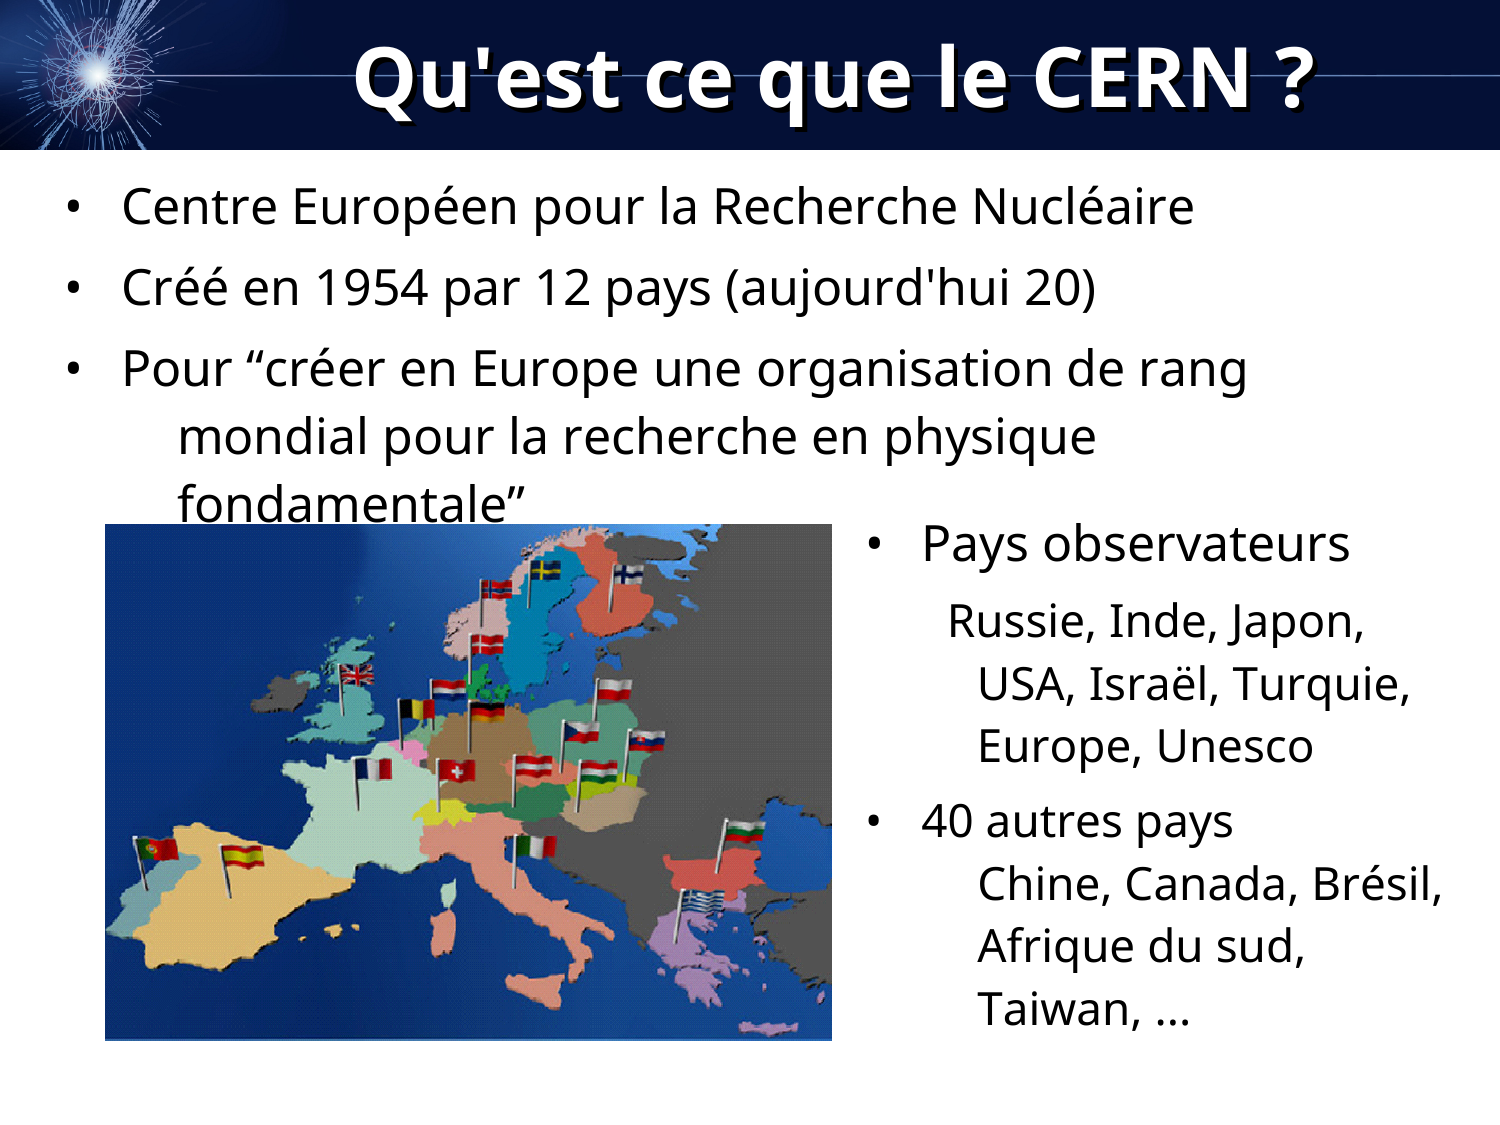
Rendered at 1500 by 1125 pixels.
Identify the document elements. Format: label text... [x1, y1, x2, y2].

picture [0, 0, 1500, 150]
list Pays observateurs Russie, Inde, Japon, USA, Israël, Turquie, Europe, Unesco 40 autres pays Chine, Canada, Brésil, Afrique du sud, Taiwan, ... [850, 500, 1477, 1004]
title Qu'est ce que le CERN ? [336, 17, 1478, 134]
list Centre Européen pour la Recherche Nucléaire Créé en 1954 par 12 pays (aujourd'hui 20) Pour “créer en Europe une organisation de rang mondial pour la recherche en physique fondamentale” [49, 163, 1438, 550]
chart [105, 525, 832, 1041]
